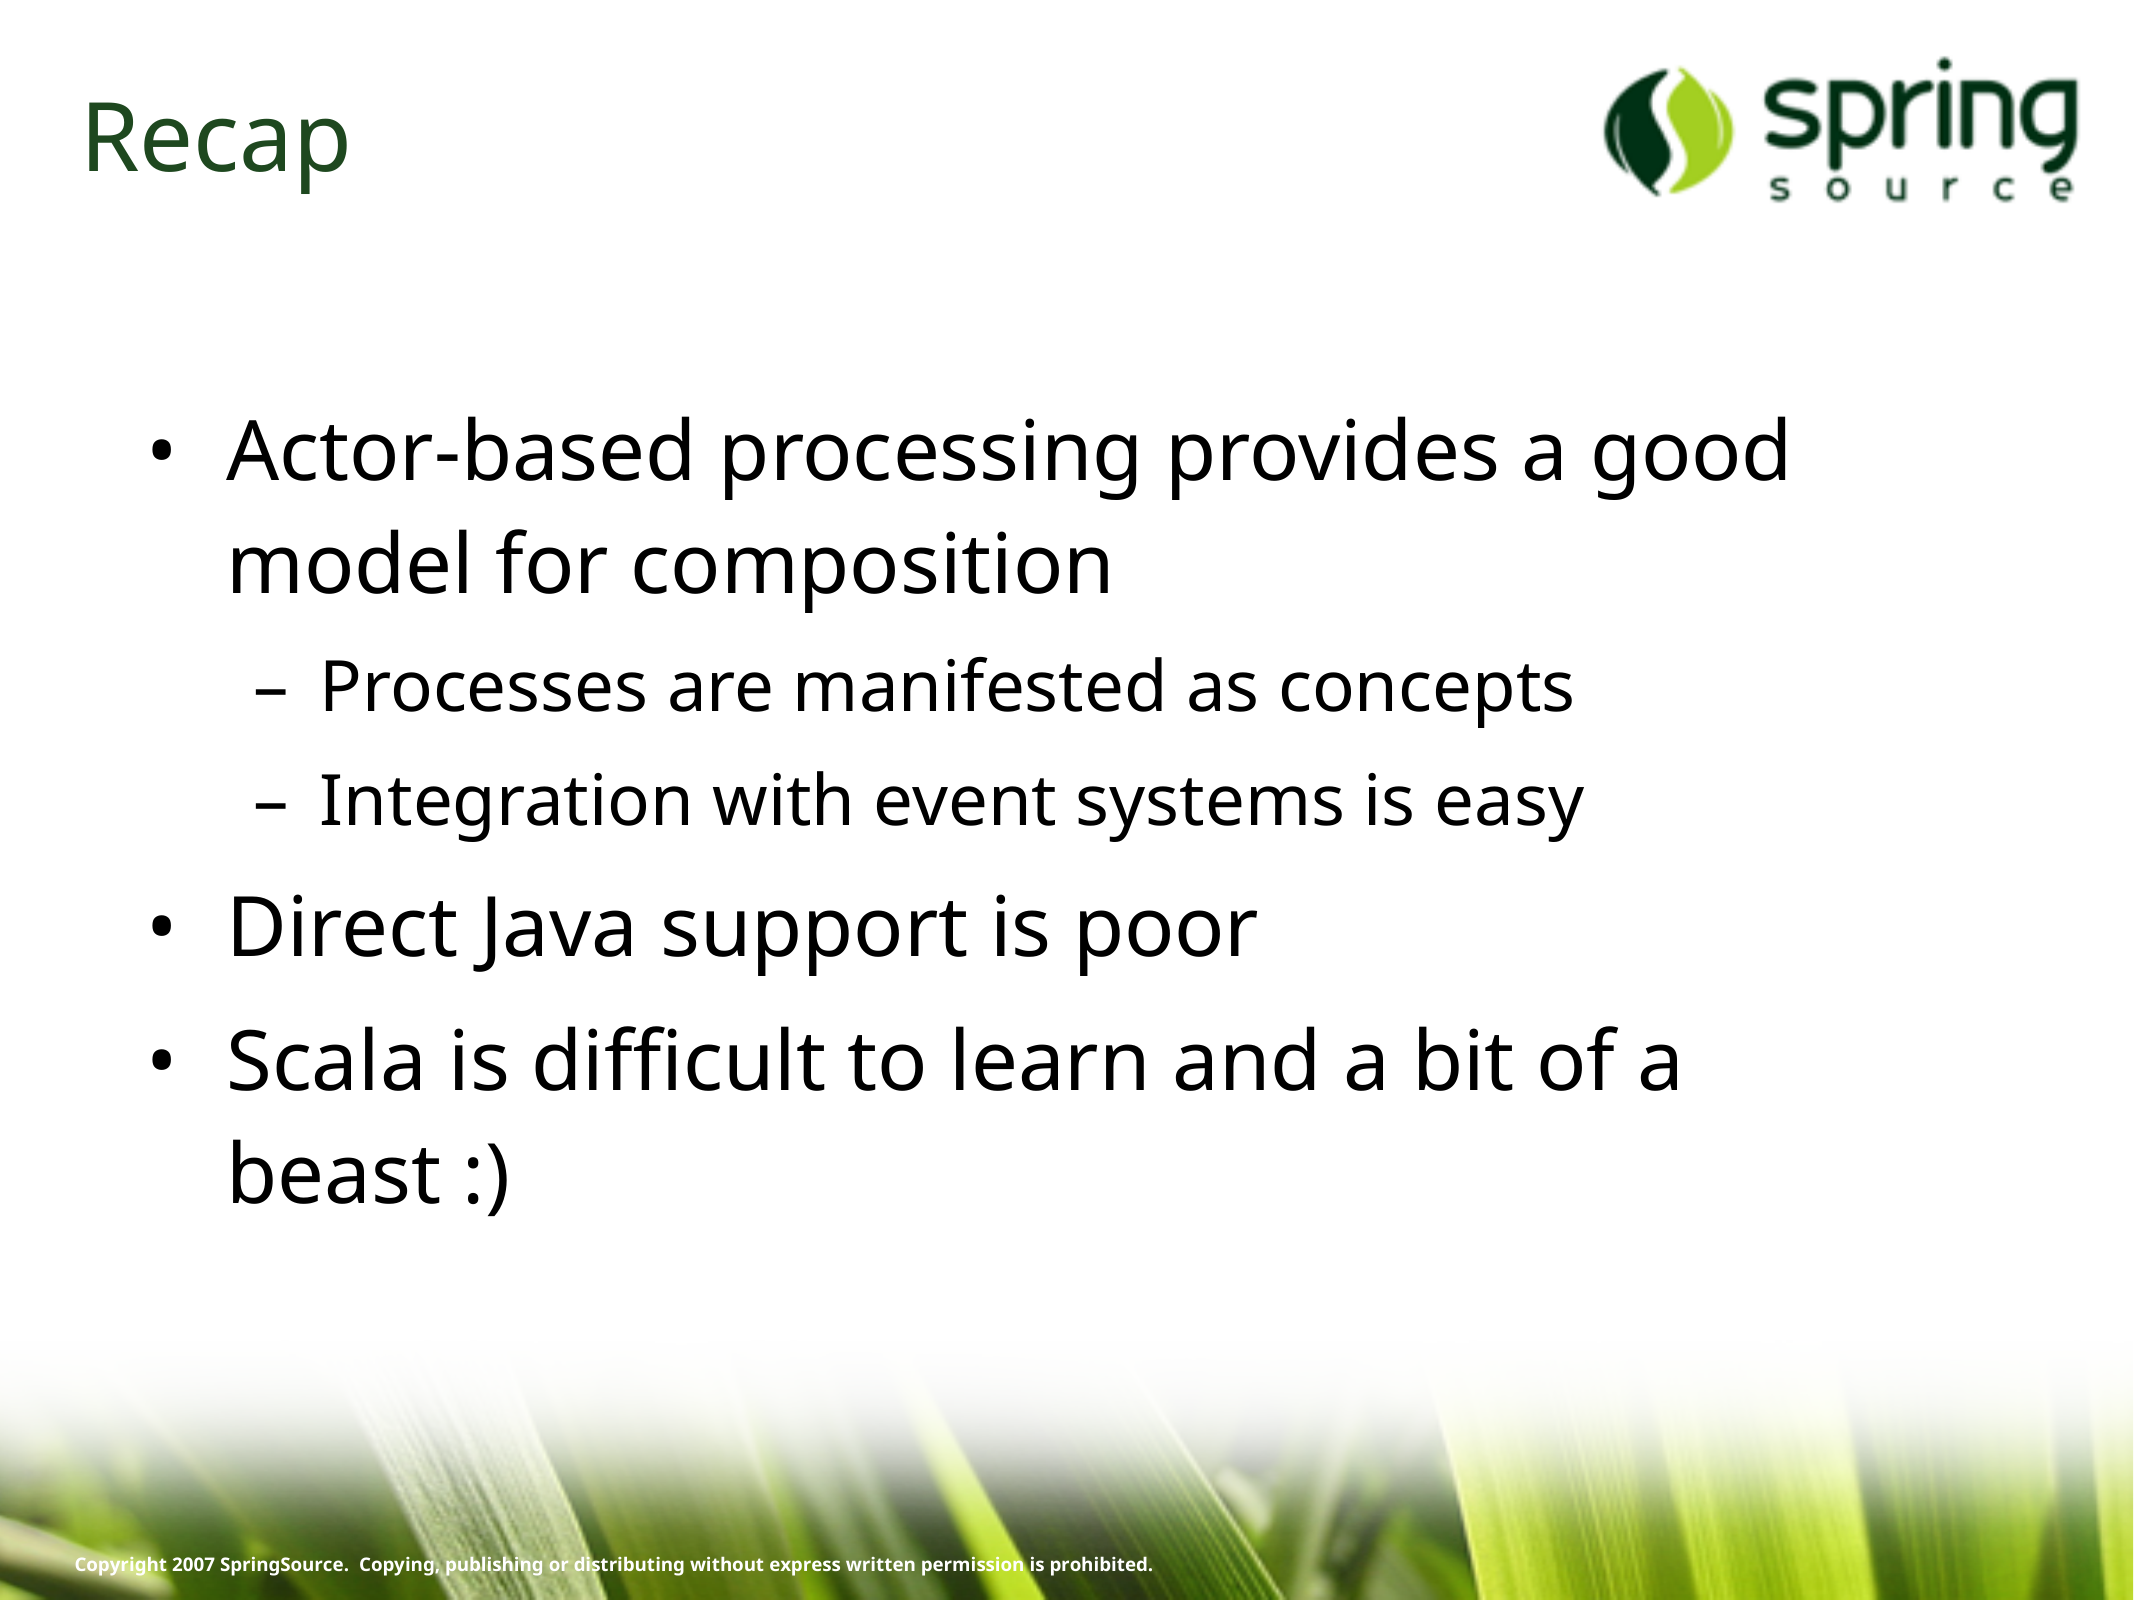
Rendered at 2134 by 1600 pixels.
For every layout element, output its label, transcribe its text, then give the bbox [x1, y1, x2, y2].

picture [0, 1340, 2134, 1600]
title Recap [80, 16, 1548, 253]
picture [1555, 46, 2134, 224]
list Actor-based processing provides a good model for composition Processes are manifested as concepts Integration with event systems is easy Direct Java support is poor Scala is difficult to learn and a bit of a beast :) [146, 391, 1982, 1319]
